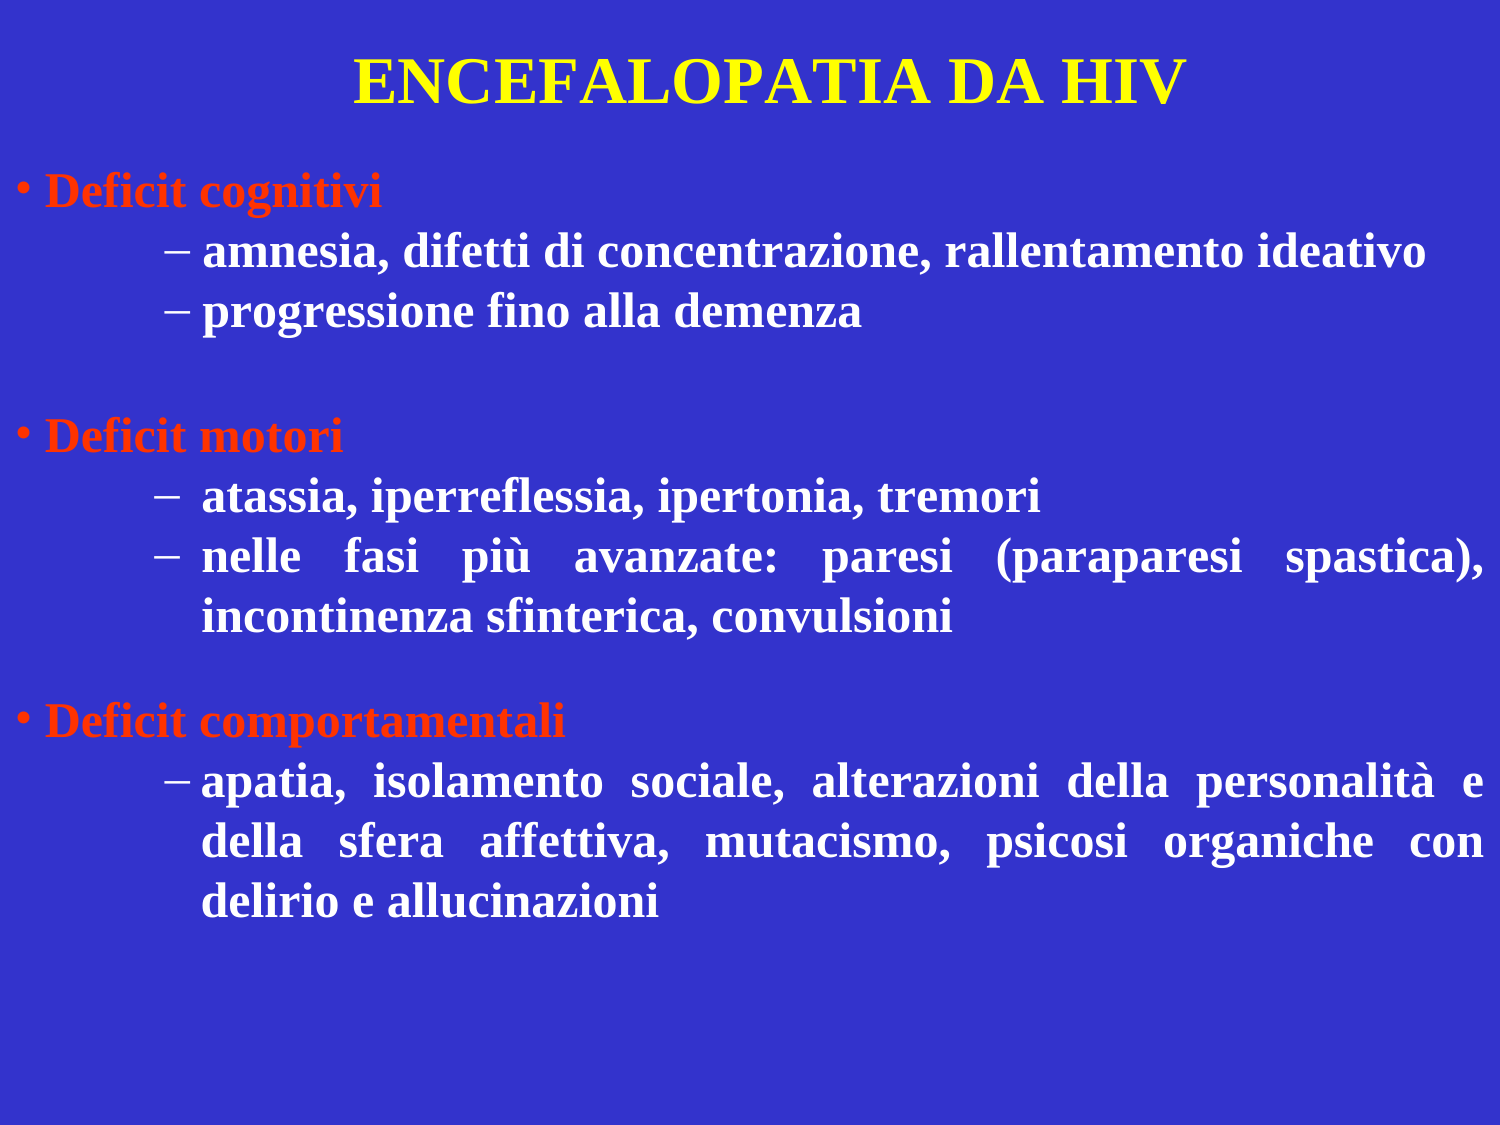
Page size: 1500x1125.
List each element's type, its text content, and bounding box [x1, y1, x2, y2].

text_box Deficit comportamentali apatia, isolamento sociale, alterazioni della personalità e della sfera affettiva, mutacismo, psicosi organiche con delirio e allucinazioni [0, 680, 1500, 936]
text_box Deficit motori atassia, iperreflessia, ipertonia, tremori nelle fasi più avanzate: paresi (paraparesi spastica), incontinenza sfinterica, convulsioni [0, 395, 1500, 651]
text_box Deficit cognitivi amnesia, difetti di concentrazione, rallentamento ideativo progressione fino alla demenza [0, 149, 1500, 346]
text_box ENCEFALOPATIA DA HIV [338, 29, 1203, 126]
